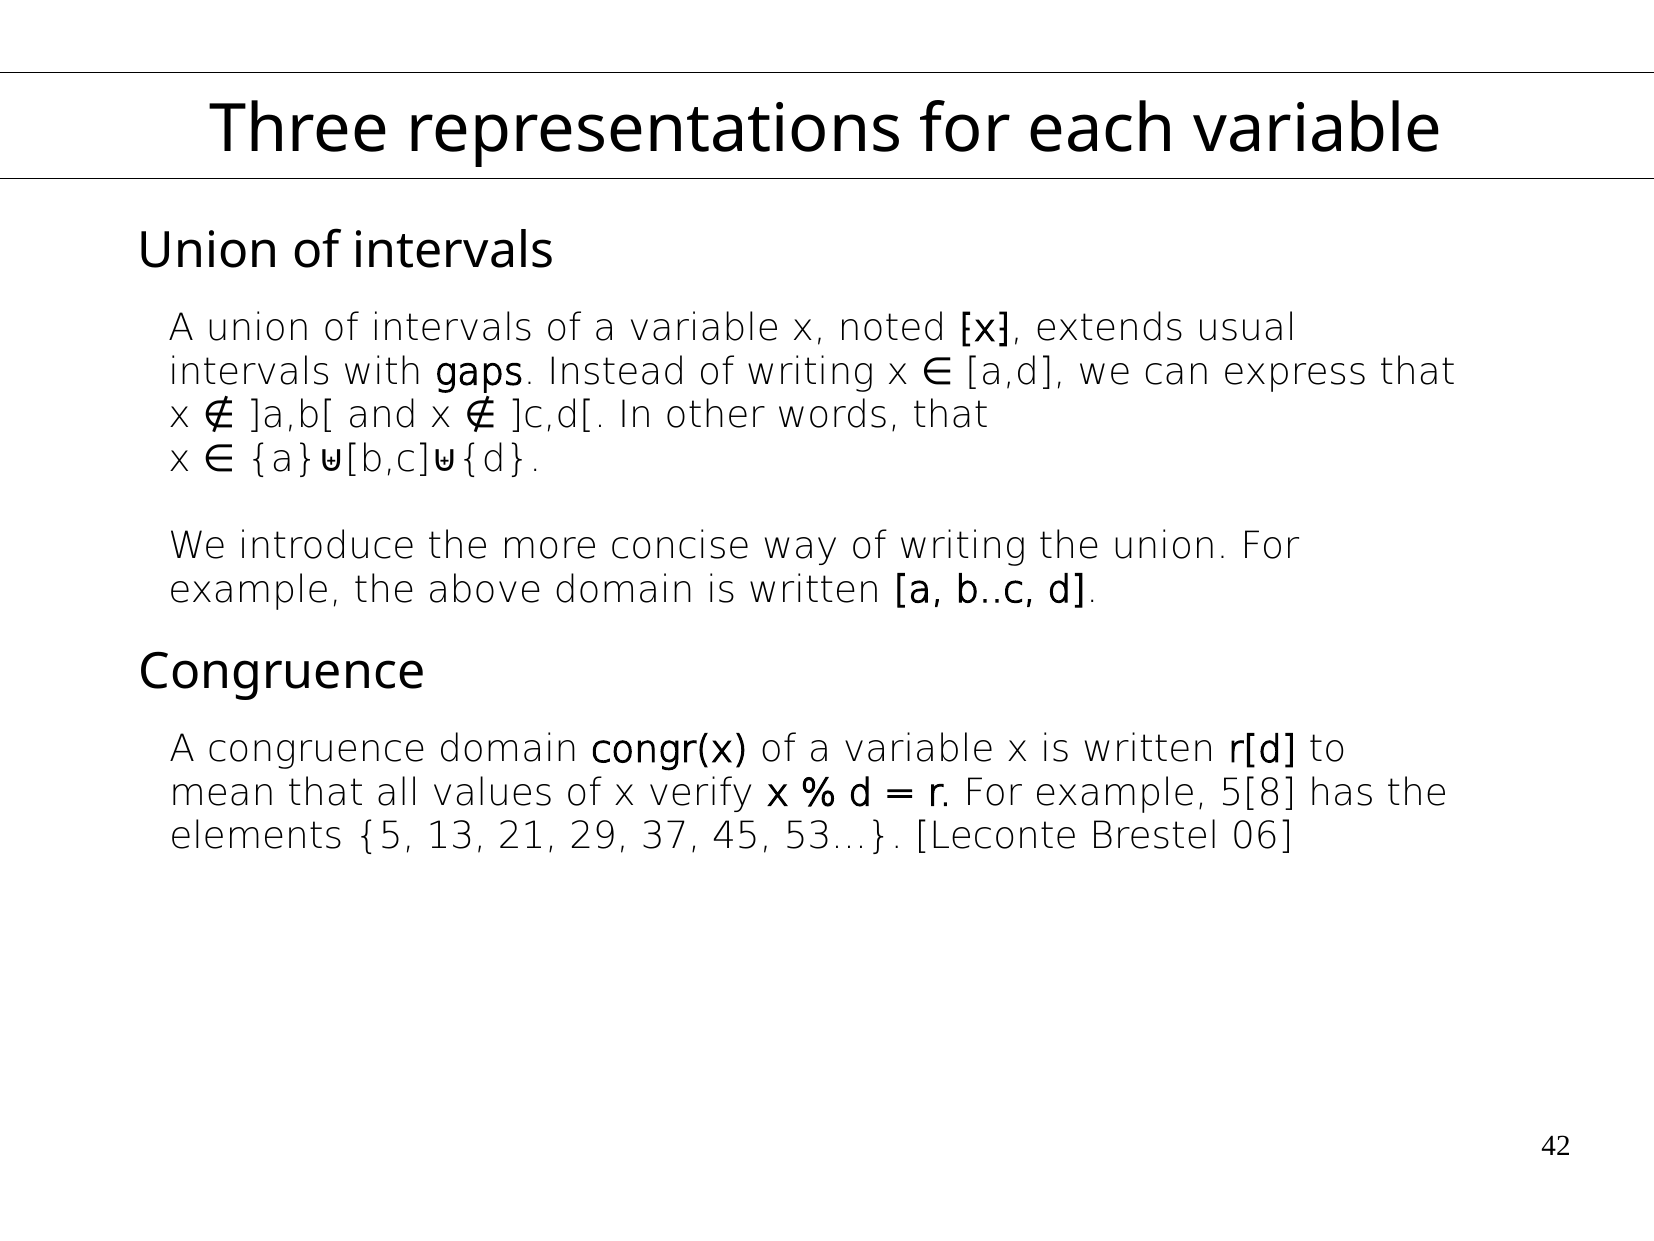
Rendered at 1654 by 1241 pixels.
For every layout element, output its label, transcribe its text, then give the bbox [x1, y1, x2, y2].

text_box Three representations for each variable [0, 72, 1654, 166]
text_box Union of intervals [122, 206, 650, 301]
text_box A congruence domain congr(x) of a variable x is written r[d] to mean that all values of x verify x % d = r. For example, 5[8] has the elements {5, 13, 21, 29, 37, 45, 53...}. [Leconte Brestel 06] [154, 719, 1478, 999]
text_box A union of intervals of a variable x, noted ⁅x⁆, extends usual intervals with gaps. Instead of writing x ∈ [a,d], we can express that x ∉ ]a,b[ and x ∉ ]c,d[. In other words, that x ∈ {a}⊎[b,c]⊎{d}. We introduce the more concise way of writing the union. For example, the above domain is written [a, b..c, d]. [153, 298, 1477, 719]
text_box Congruence [124, 628, 479, 722]
